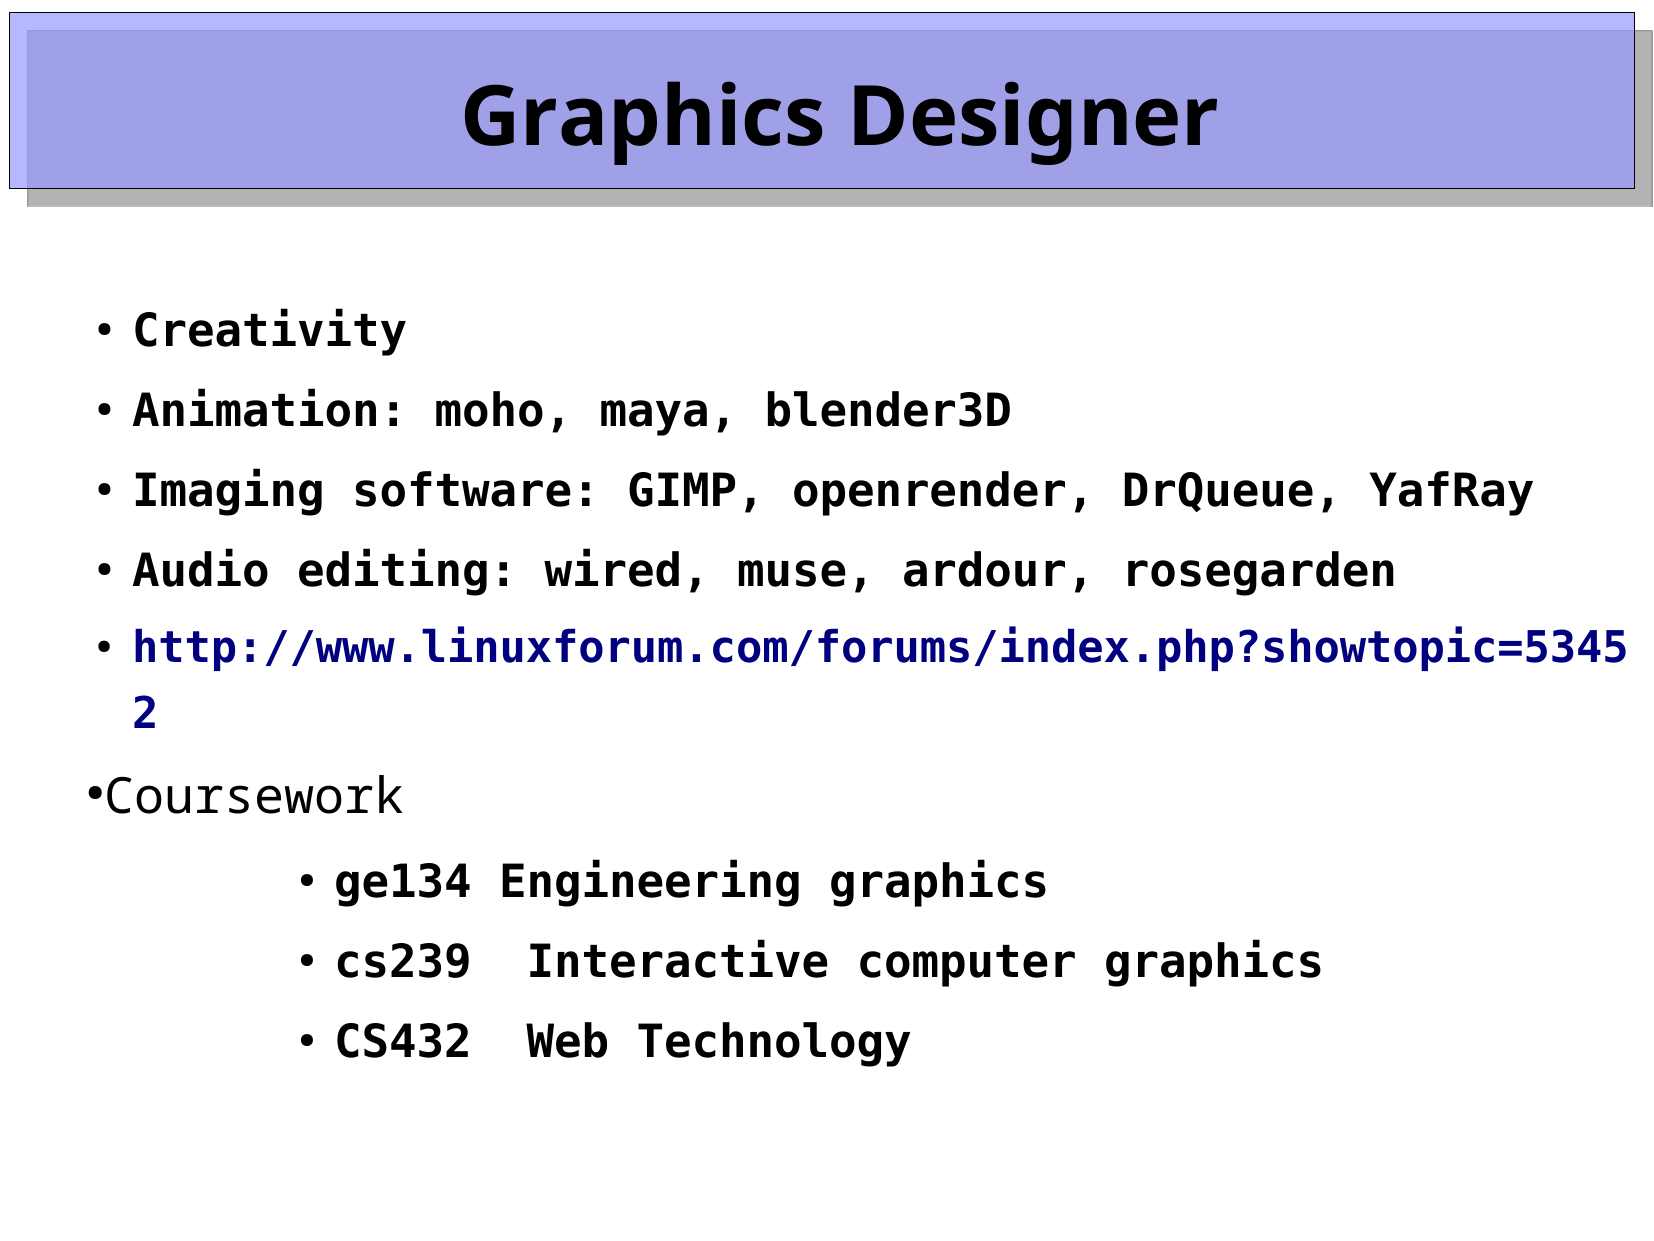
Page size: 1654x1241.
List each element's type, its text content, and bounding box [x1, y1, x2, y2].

text_box Coursework ge134 Engineering graphics cs239 Interactive computer graphics CS432 Web Technology [86, 725, 1341, 1118]
text_box Graphics Designer [345, 56, 1336, 164]
text_box Creativity Animation: moho, maya, blender3D Imaging software: GIMP, openrender, DrQueue, YafRay Audio editing: wired, muse, ardour, rosegarden http://www.linuxforum.com/forums/index.php?showtopic=53452 [25, 277, 1633, 848]
text_box [9, 12, 1635, 189]
